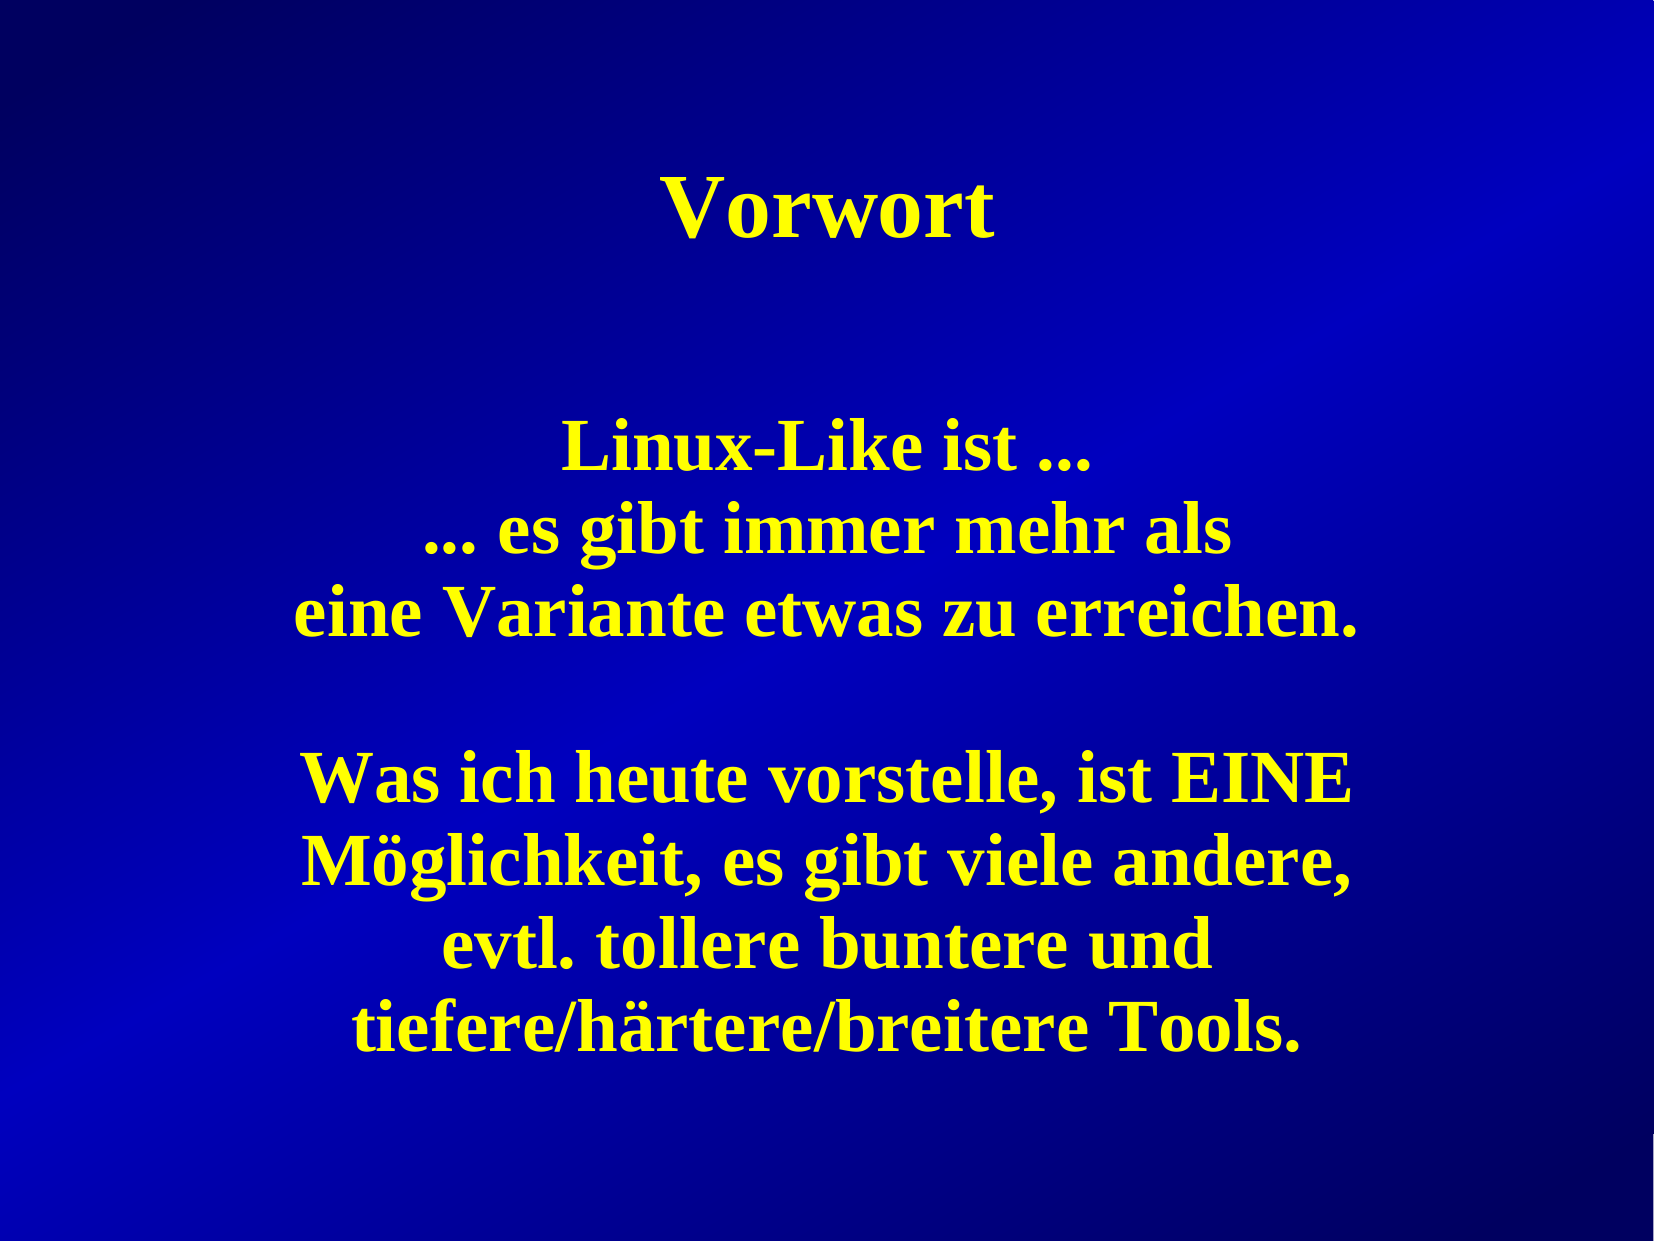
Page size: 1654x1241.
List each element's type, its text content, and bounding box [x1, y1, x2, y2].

subtitle Linux-Like ist ... ... es gibt immer mehr als eine Variante etwas zu erreichen. Was ich heute vorstelle, ist EINE Möglichkeit, es gibt viele andere, evtl. tollere buntere und tiefere/härtere/breitere Tools. [121, 344, 1534, 1127]
title Vorwort [121, 102, 1534, 311]
